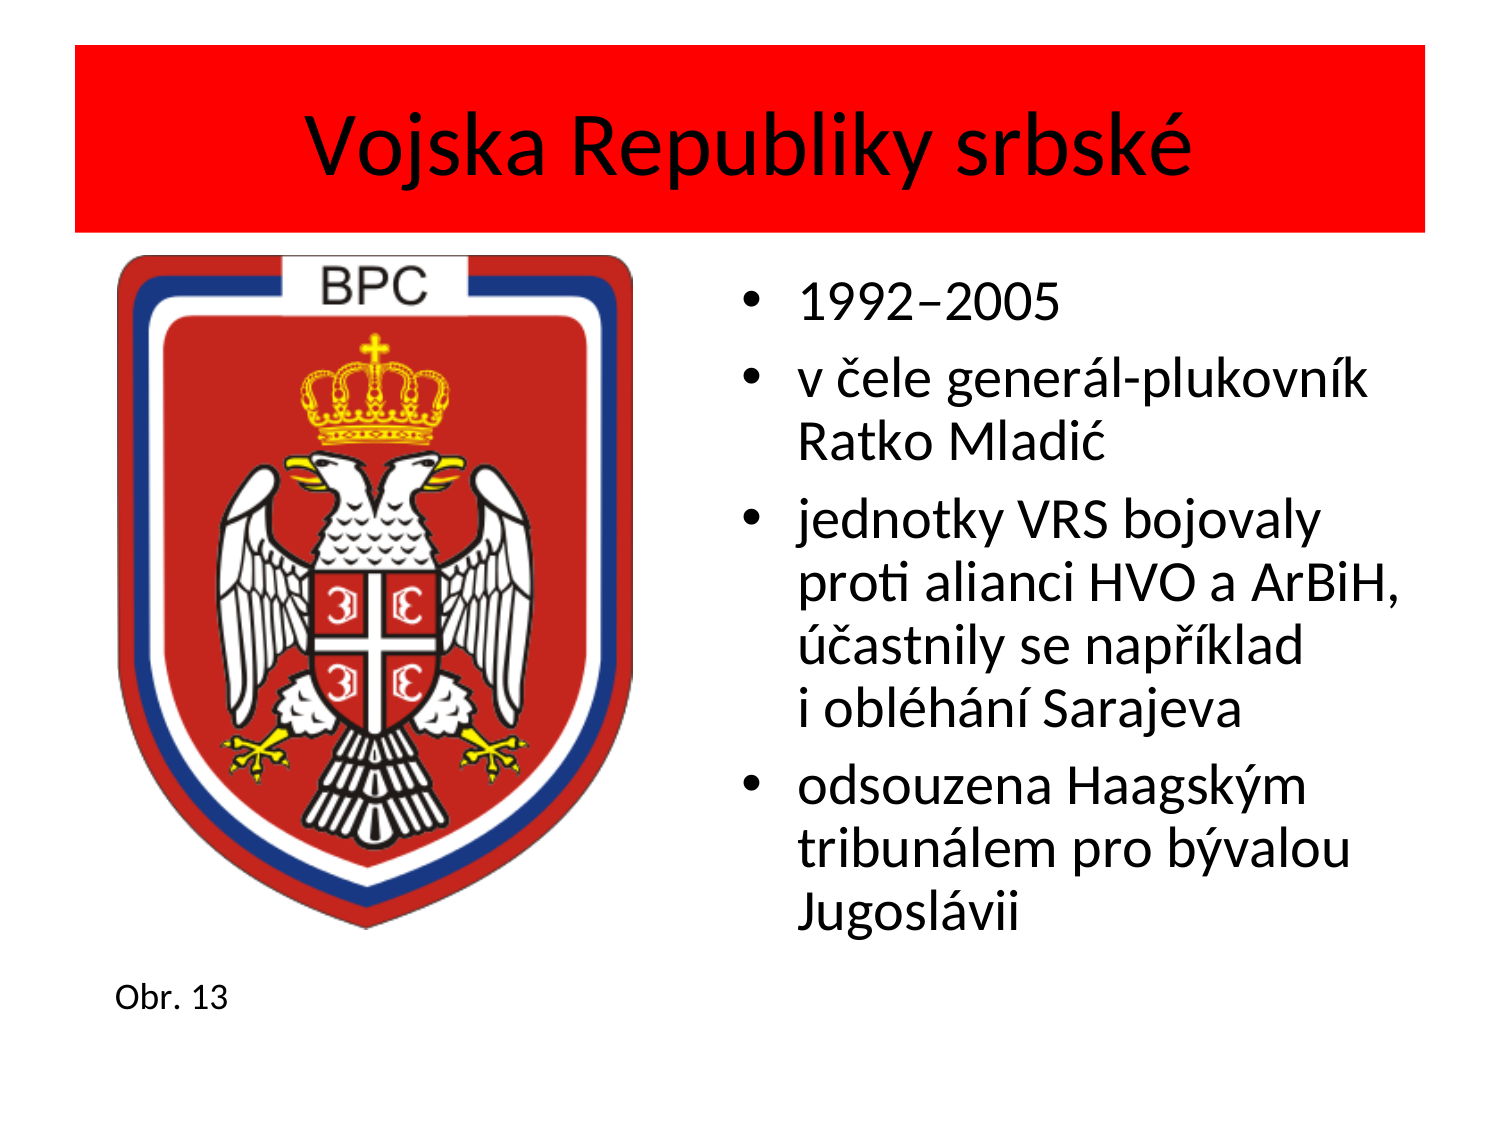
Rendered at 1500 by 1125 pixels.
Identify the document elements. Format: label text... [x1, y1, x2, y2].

text_box [117, 255, 633, 931]
text_box Obr. 13 [100, 964, 1276, 1025]
title Vojska Republiky srbské [75, 45, 1426, 233]
list 1992–2005 v čele generál-plukovník Ratko Mladić jednotky VRS bojovaly proti alianci HVO a ArBiH, účastnily se například i obléhání Sarajeva odsouzena Haagským tribunálem pro bývalou Jugoslávii [726, 262, 1447, 1006]
